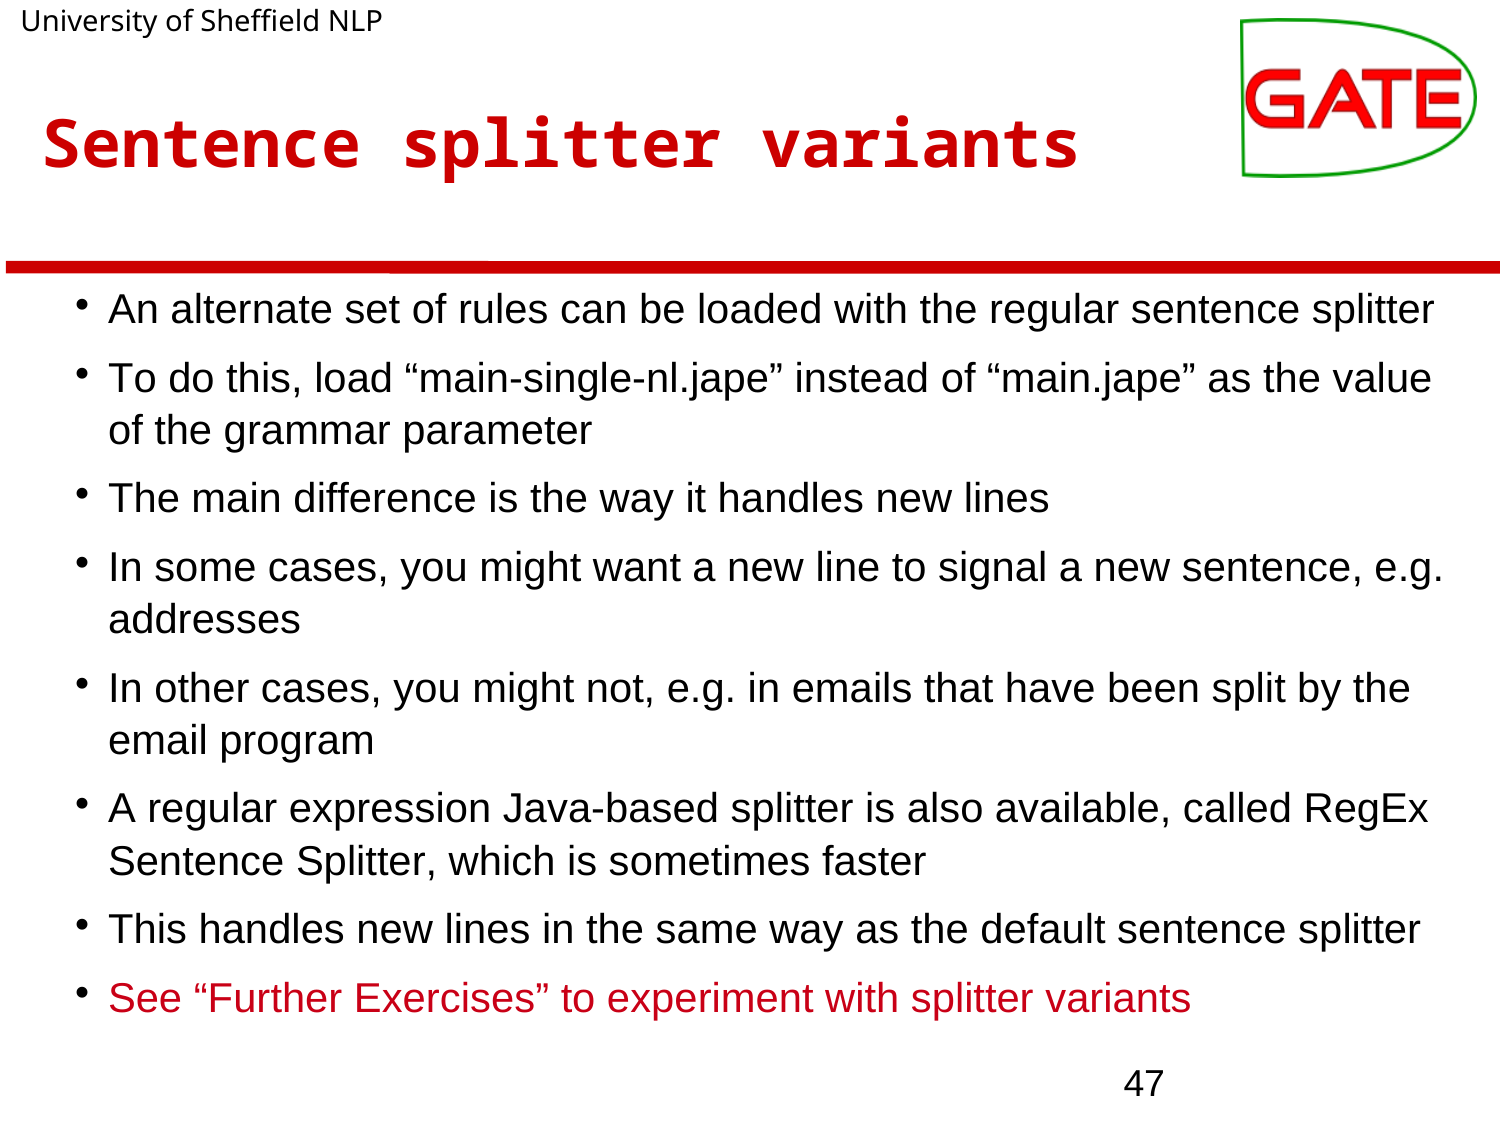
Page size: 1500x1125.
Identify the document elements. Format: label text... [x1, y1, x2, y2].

picture [1240, 18, 1477, 178]
list An alternate set of rules can be loaded with the regular sentence splitter To do this, load “main-single-nl.jape” instead of “main.jape” as the value of the grammar parameter The main difference is the way it handles new lines In some cases, you might want a new line to signal a new sentence, e.g. addresses In other cases, you might not, e.g. in emails that have been split by the email program A regular expression Java-based splitter is also available, called RegEx Sentence Splitter, which is sometimes faster This handles new lines in the same way as the default sentence splitter See “Further Exercises” to experiment with splitter variants [0, 272, 1477, 1125]
title Sentence splitter variants [41, 45, 1387, 243]
